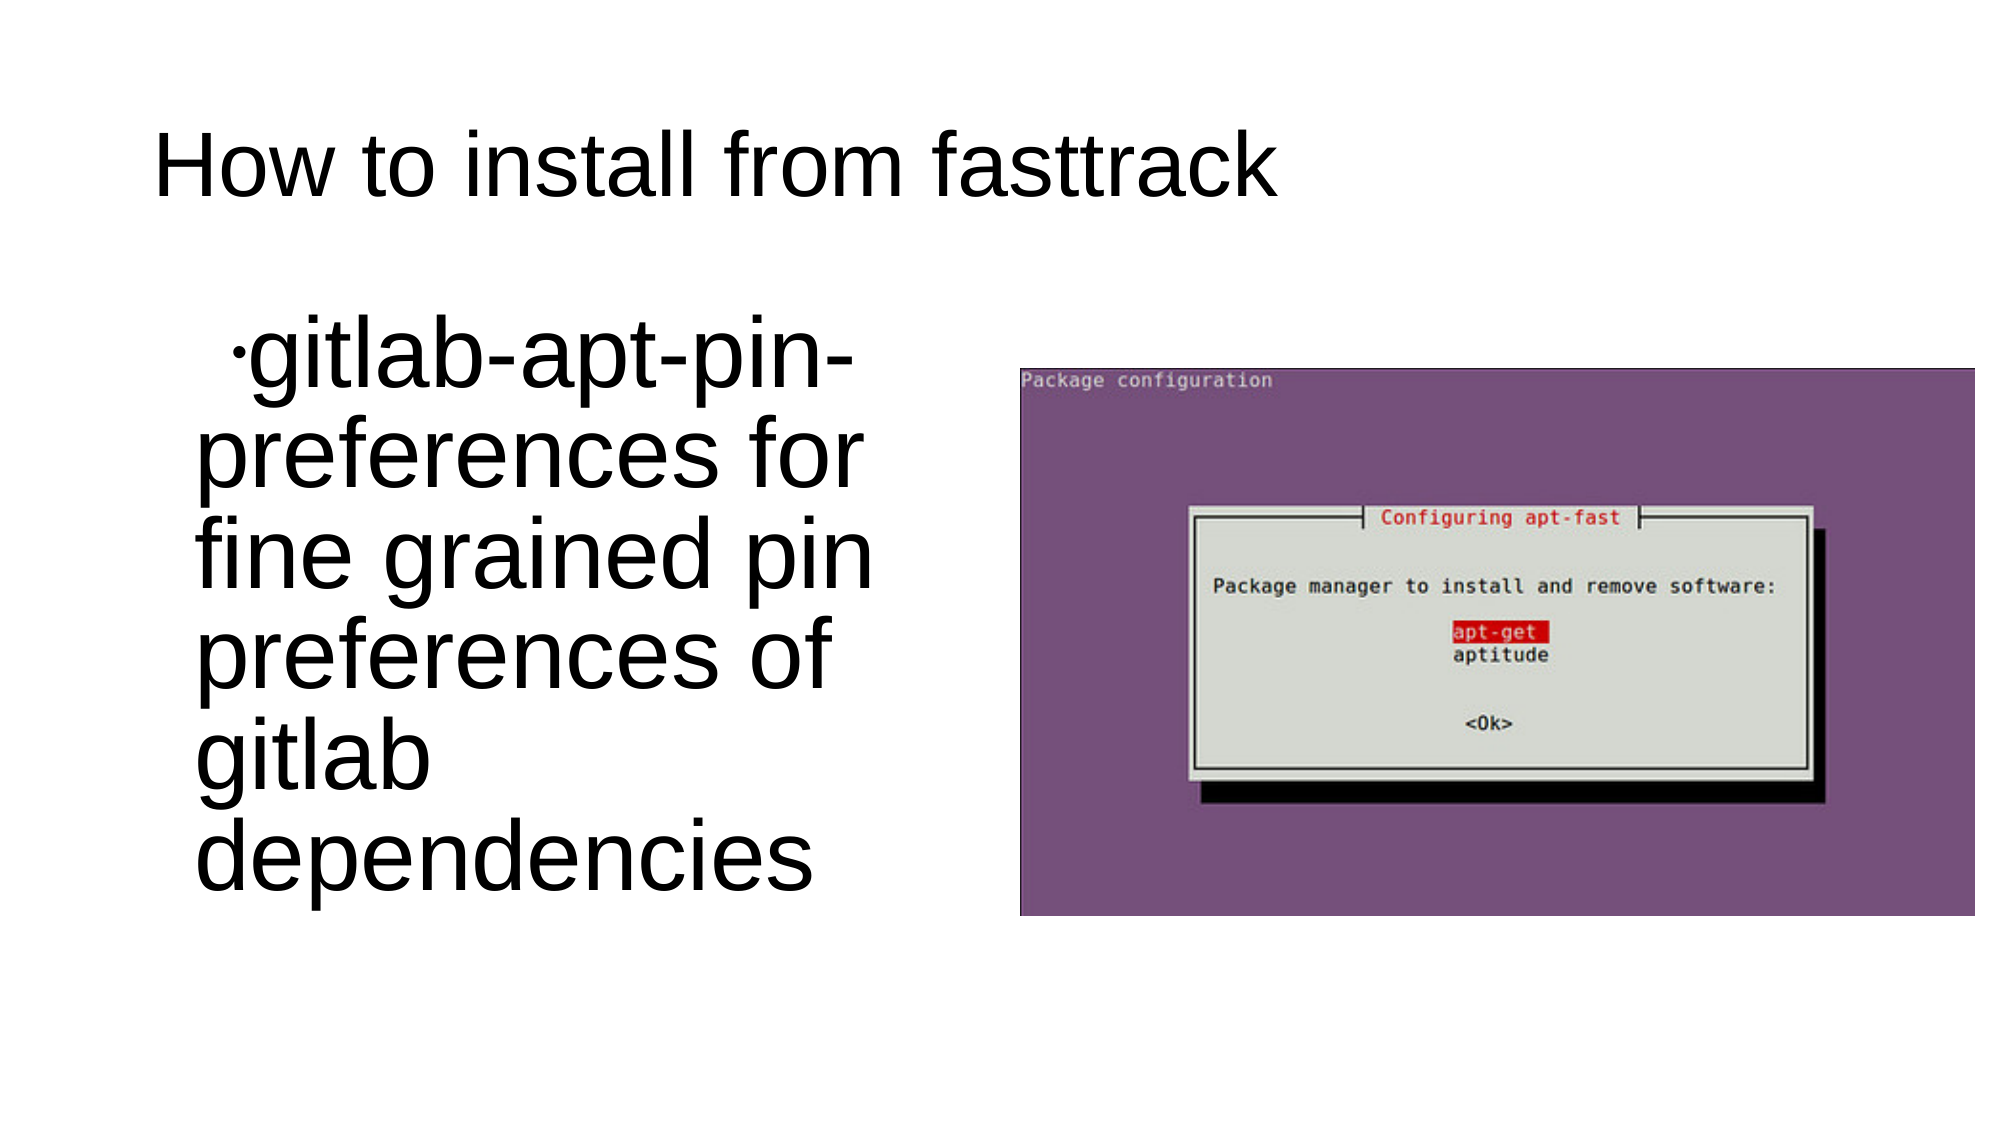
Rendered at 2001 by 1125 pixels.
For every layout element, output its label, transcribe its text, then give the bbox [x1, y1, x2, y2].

title How to install from fasttrack [137, 59, 1863, 278]
picture [1020, 368, 1975, 916]
list gitlab-apt-pin-preferences for fine grained pin preferences of gitlab dependencies [137, 299, 977, 1014]
